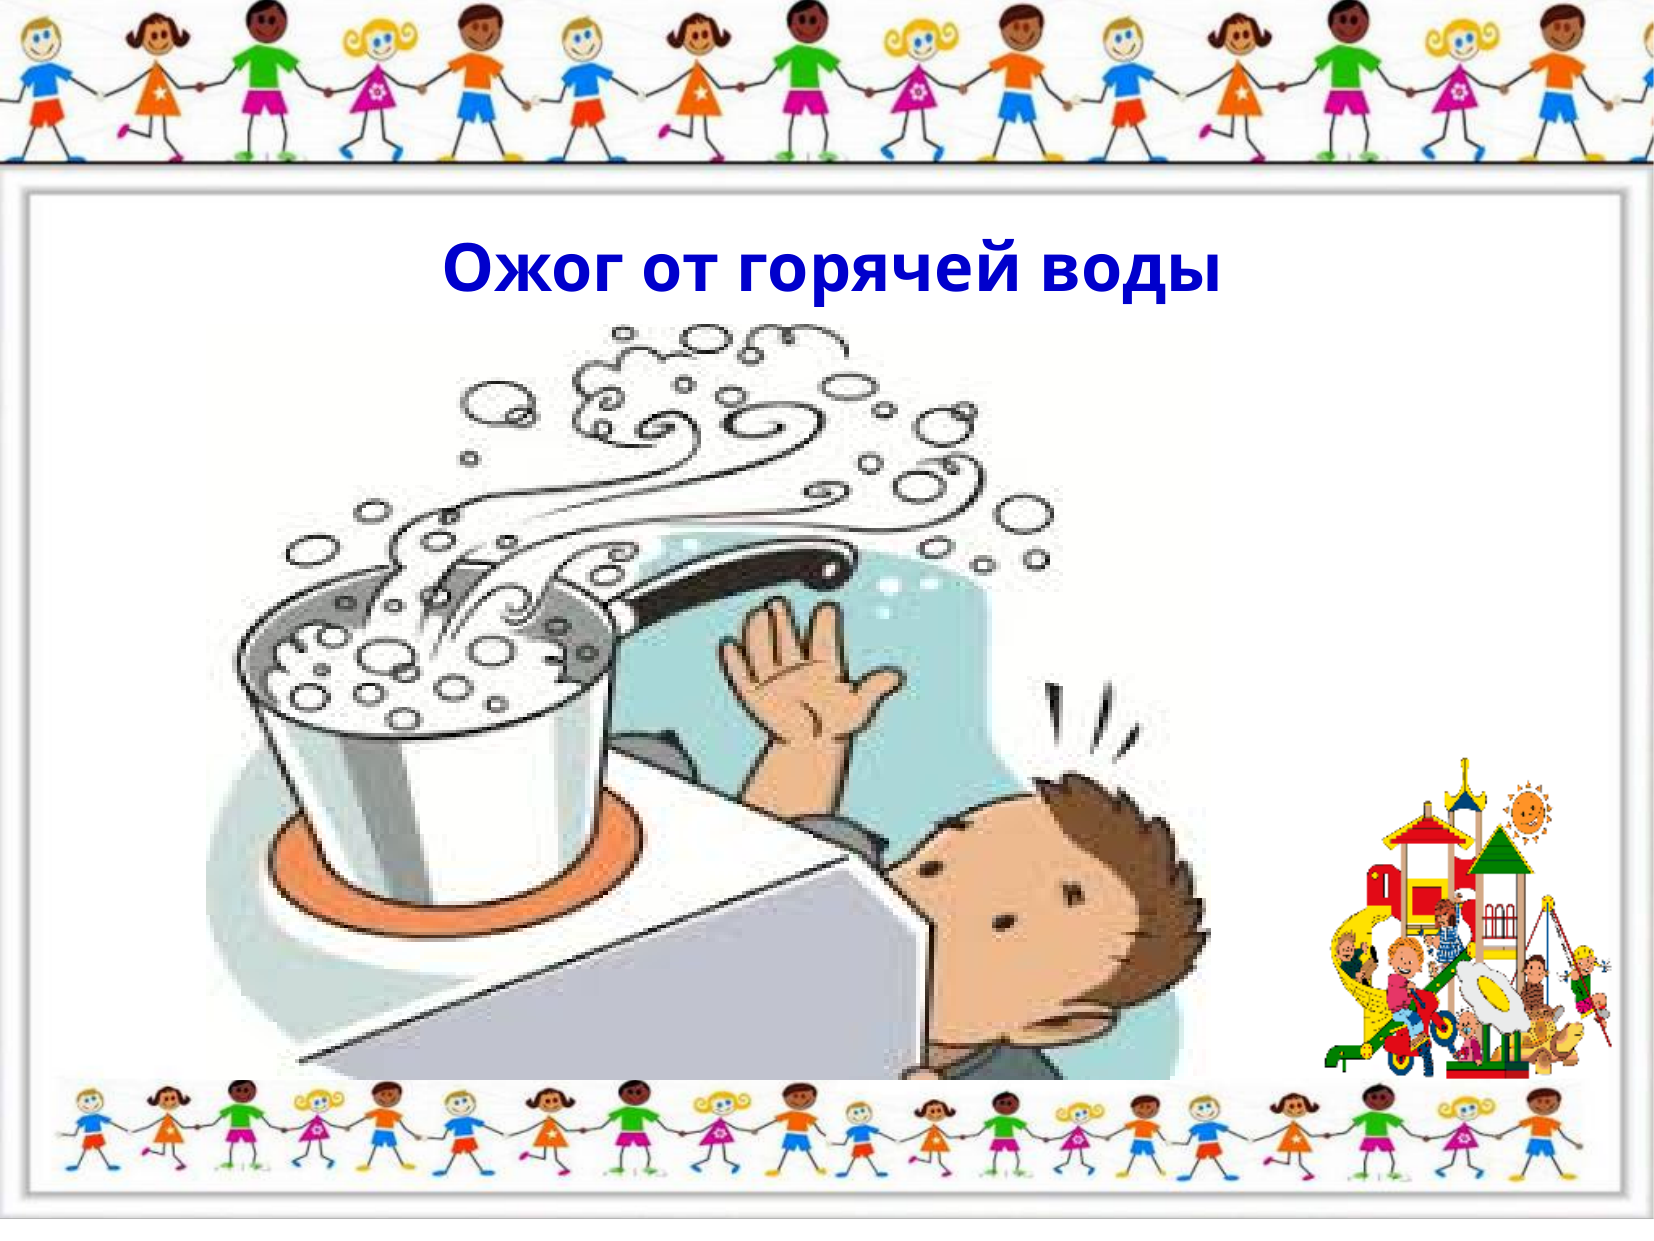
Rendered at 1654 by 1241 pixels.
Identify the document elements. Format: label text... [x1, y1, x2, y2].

title Ожог от горячей воды [88, 206, 1577, 325]
picture [0, 0, 1654, 1241]
